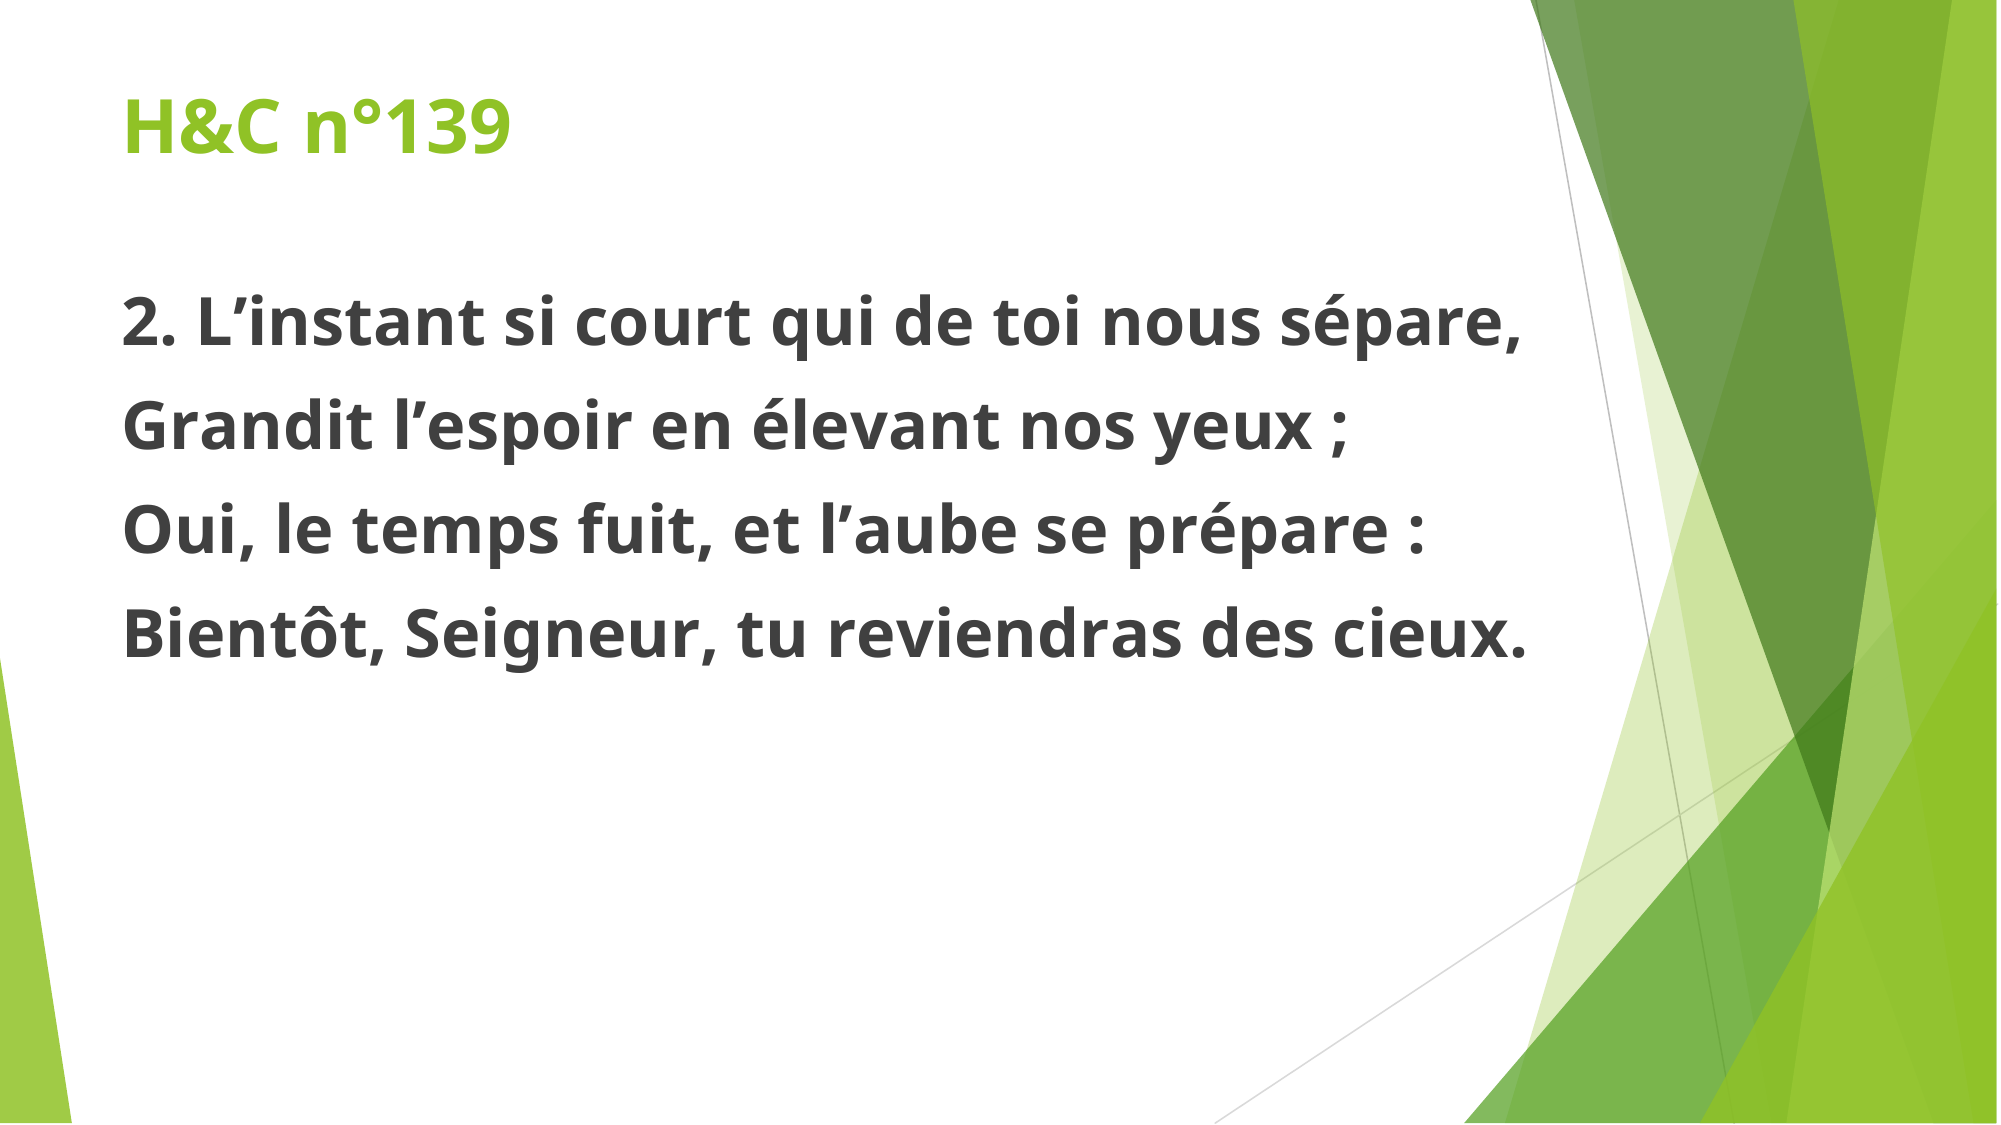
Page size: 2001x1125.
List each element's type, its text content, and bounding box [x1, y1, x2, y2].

text_box 2. L’instant si court qui de toi nous sépare, Grandit l’espoir en élevant nos yeux ; Oui, le temps fuit, et l’aube se prépare : Bientôt, Seigneur, tu reviendras des cieux. [106, 259, 2001, 1037]
text_box H&C n°139 [106, 70, 1522, 178]
